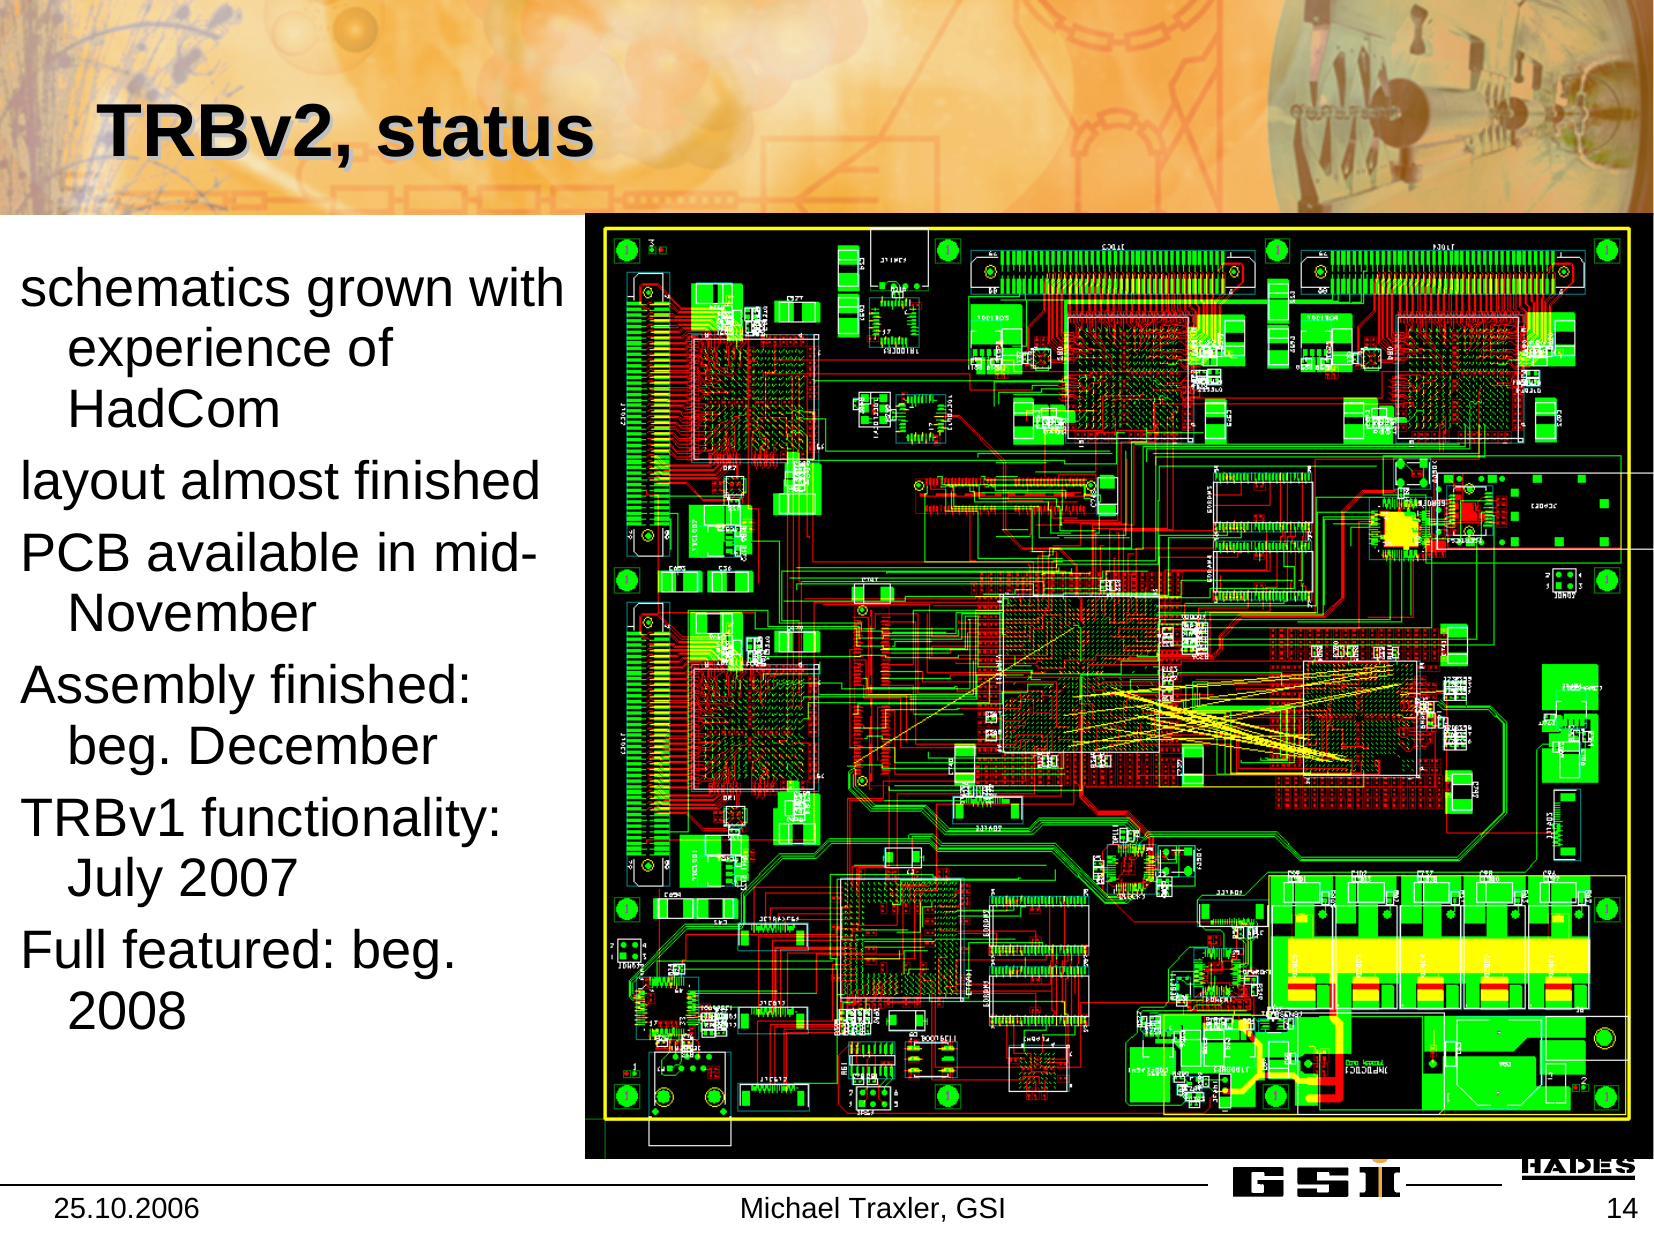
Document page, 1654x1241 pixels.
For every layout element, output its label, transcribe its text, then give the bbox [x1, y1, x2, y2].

picture [0, 0, 1654, 1197]
list schematics grown with experience of HadCom layout almost finished PCB available in mid-November Assembly finished: beg. December TRBv1 functionality: July 2007 Full featured: beg. 2008 [0, 257, 570, 1146]
title TRBv2, status [96, 27, 1502, 235]
